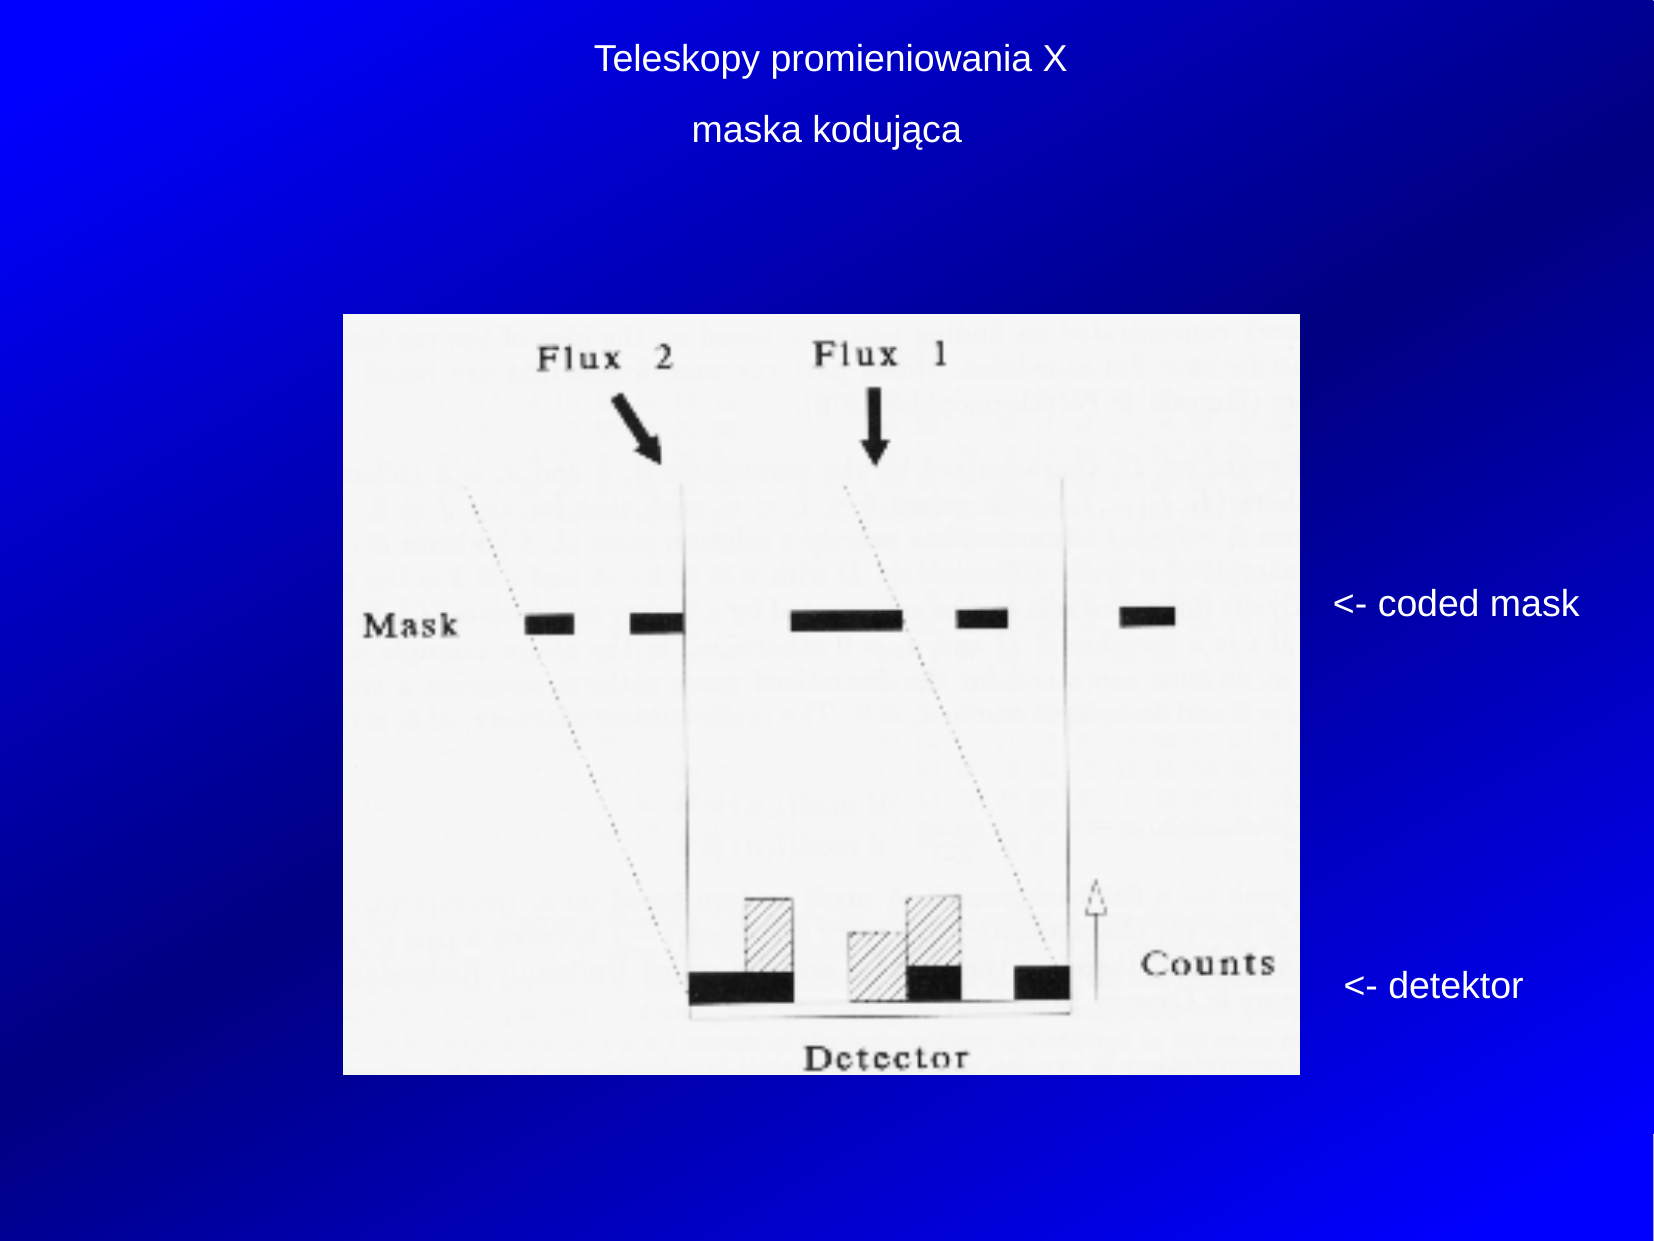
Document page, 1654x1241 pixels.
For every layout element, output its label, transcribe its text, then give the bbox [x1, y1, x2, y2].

picture [343, 314, 1300, 1075]
text_box <- detektor [1328, 956, 1539, 1014]
text_box <- coded mask [1318, 575, 1595, 632]
text_box maska kodująca [676, 101, 977, 158]
text_box Teleskopy promieniowania X [579, 29, 1083, 87]
